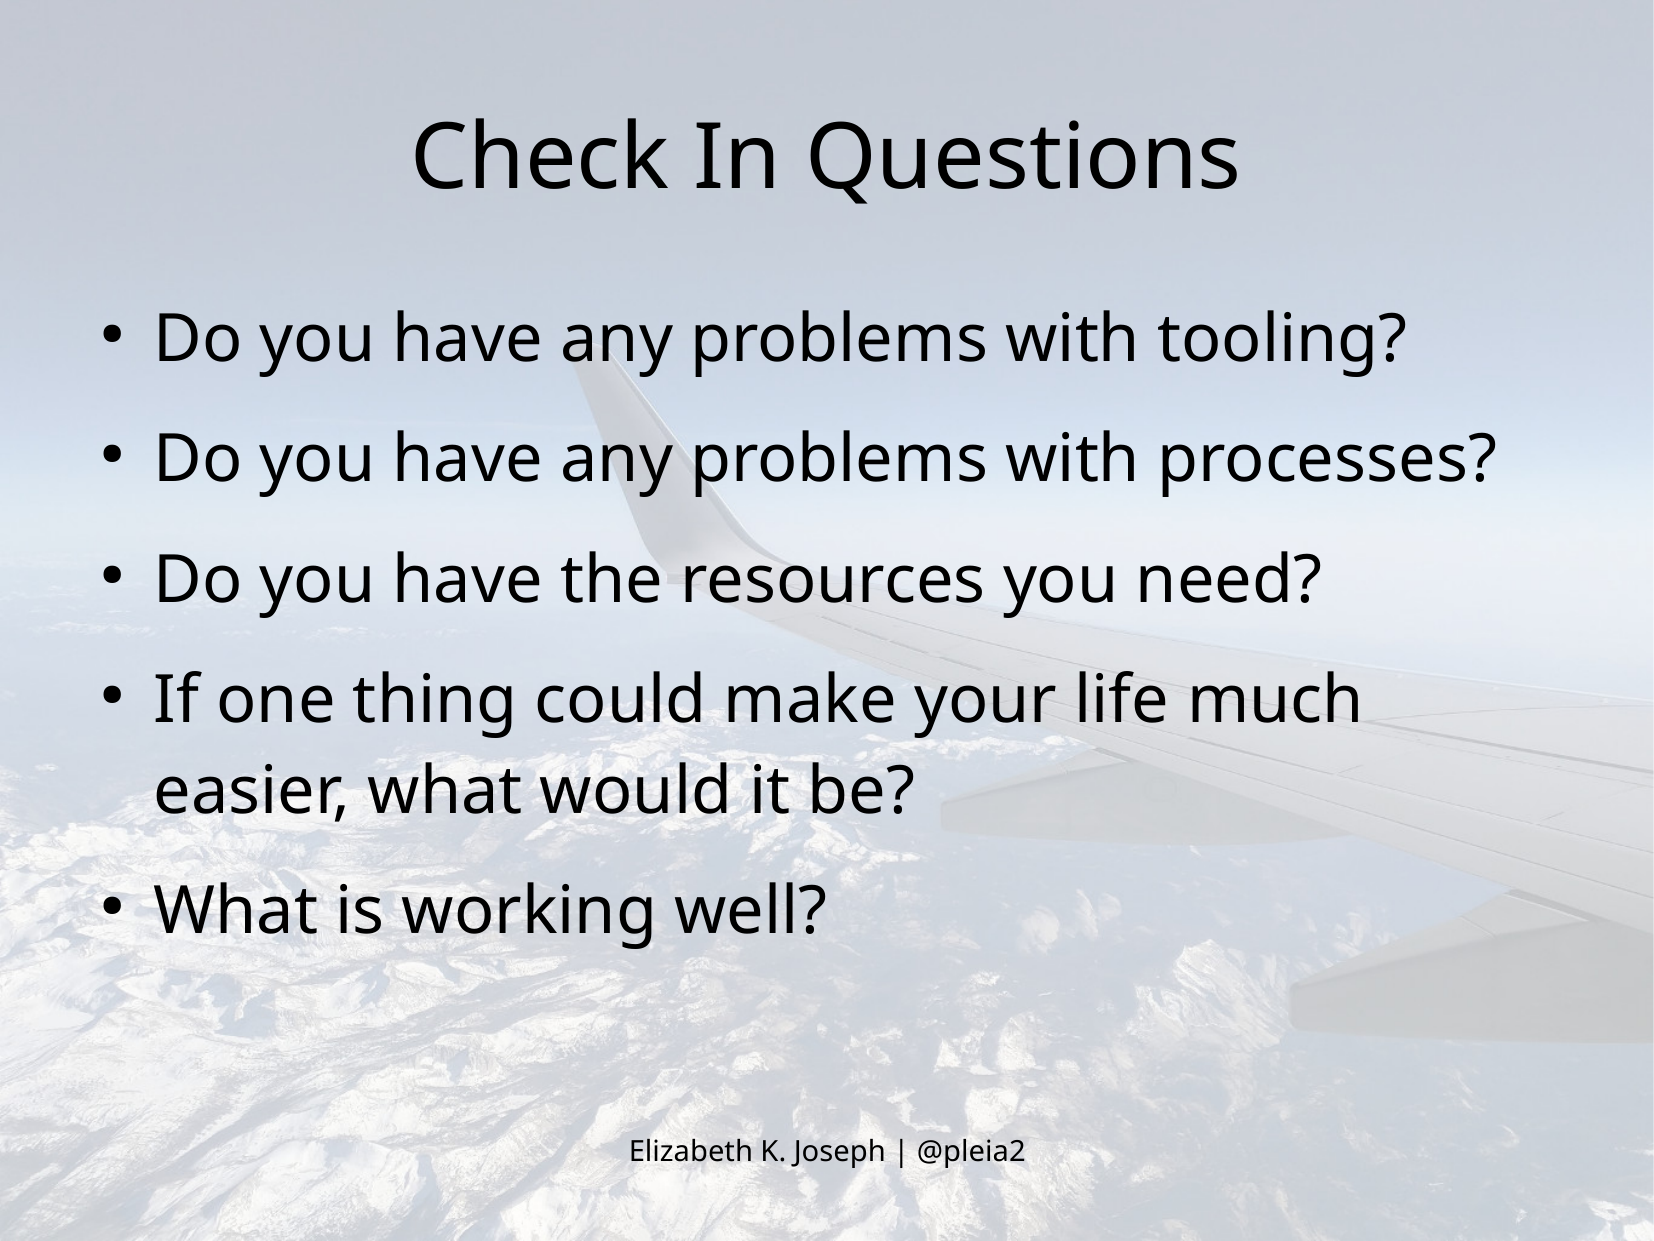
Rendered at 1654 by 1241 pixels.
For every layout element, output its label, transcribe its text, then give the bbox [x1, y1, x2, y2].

list Do you have any problems with tooling? Do you have any problems with processes? Do you have the resources you need? If one thing could make your life much easier, what would it be? What is working well? [82, 290, 1571, 1010]
title Check In Questions [82, 49, 1571, 257]
picture [0, 0, 1654, 1241]
